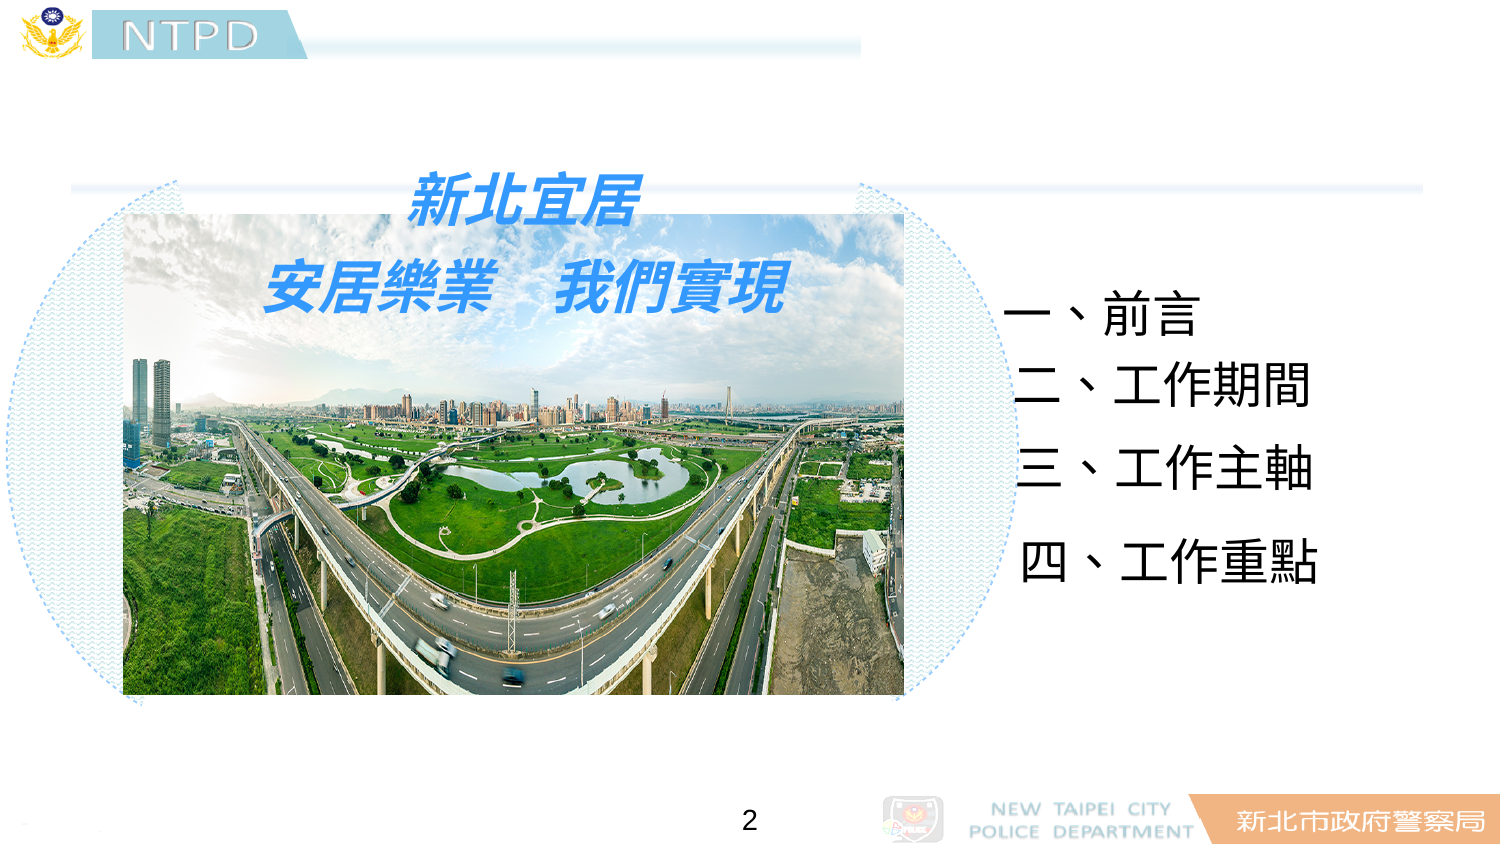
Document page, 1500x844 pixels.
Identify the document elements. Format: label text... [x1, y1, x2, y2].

text_box 二、工作期間 [995, 346, 1329, 422]
text_box 三、工作主軸 [998, 428, 1332, 505]
picture [596, 297, 604, 306]
text_box [852, 184, 1017, 694]
text_box 一、前言 [970, 275, 1235, 346]
text_box [889, 695, 903, 702]
picture [342, 300, 363, 305]
text_box 四、工作重點 [1002, 523, 1337, 600]
text_box 2 [575, 793, 926, 844]
picture [123, 214, 904, 695]
text_box 新北宜居 安居樂業 我們實現 [178, 153, 851, 297]
text_box [7, 181, 178, 693]
text_box [127, 695, 146, 705]
